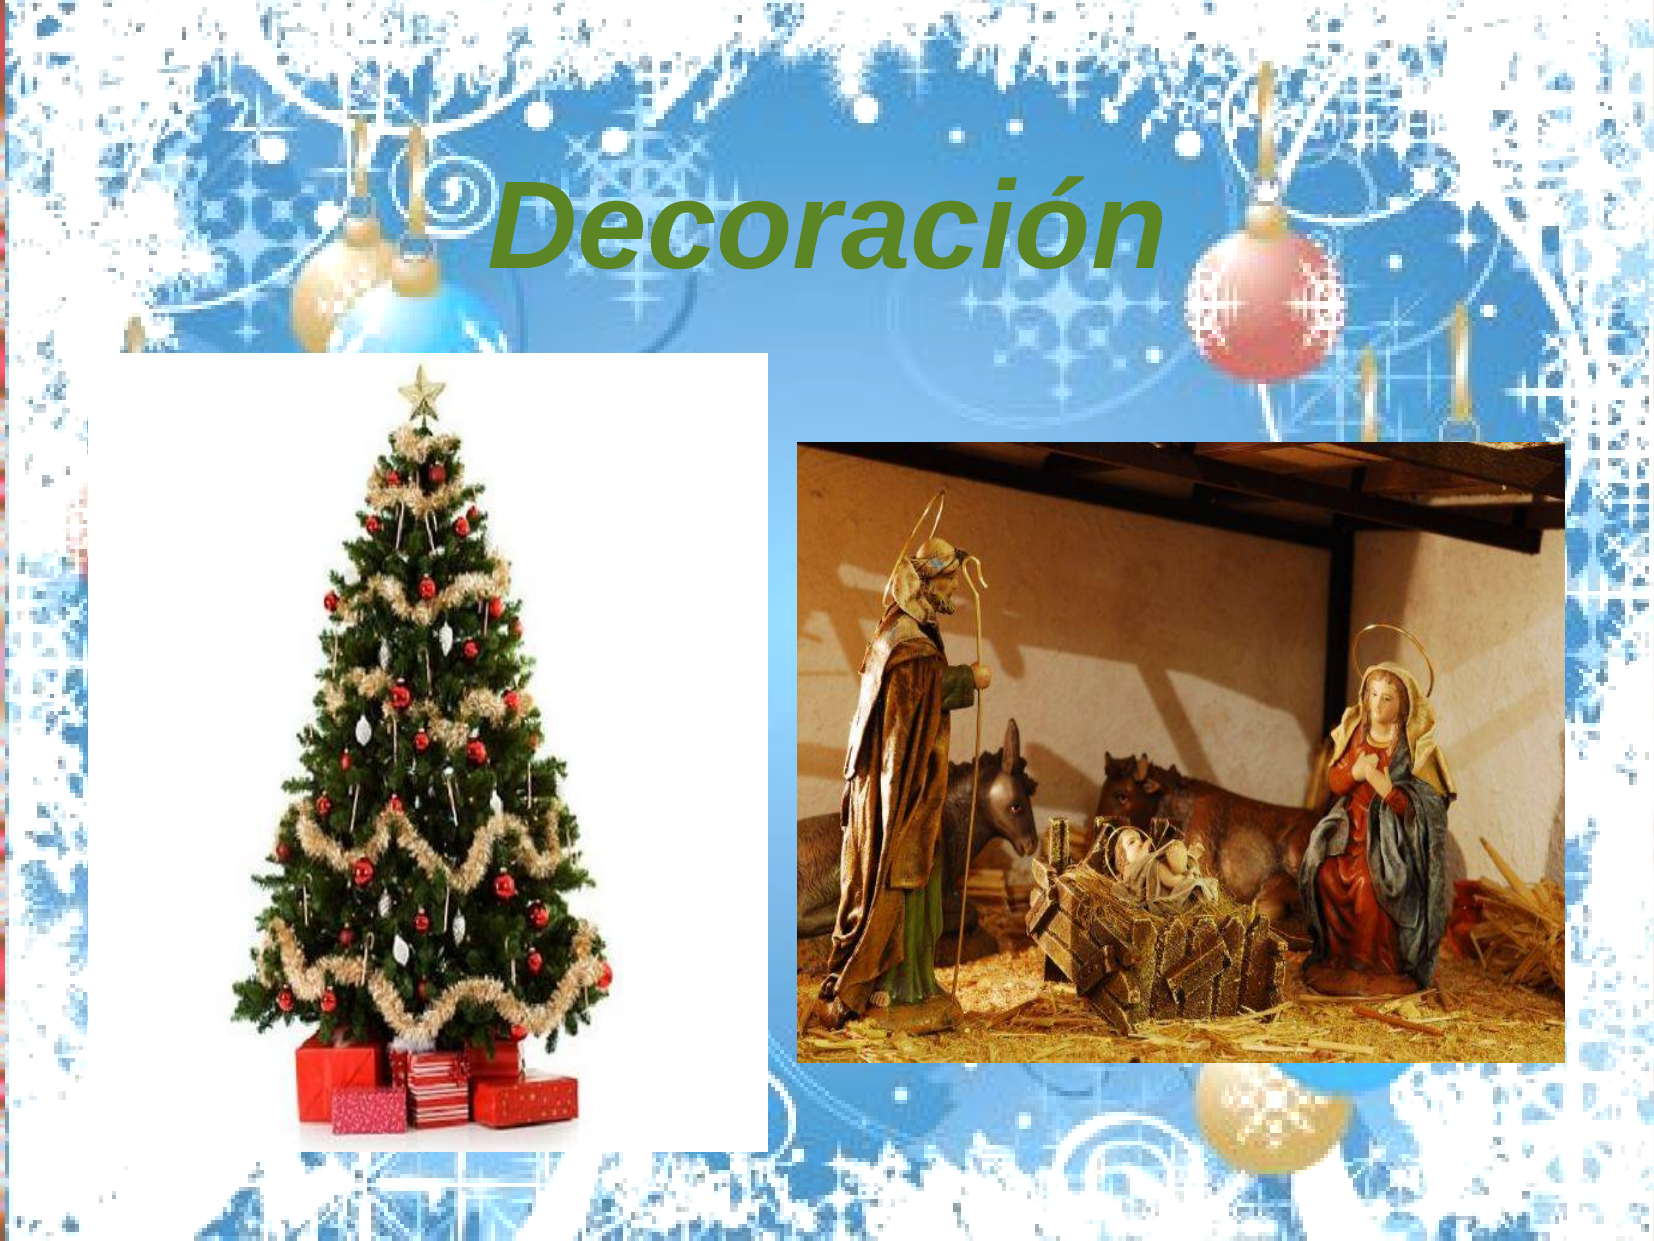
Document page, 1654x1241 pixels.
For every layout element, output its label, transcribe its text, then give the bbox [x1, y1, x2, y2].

title Decoración [121, 114, 1534, 322]
picture [5, 0, 1654, 1241]
